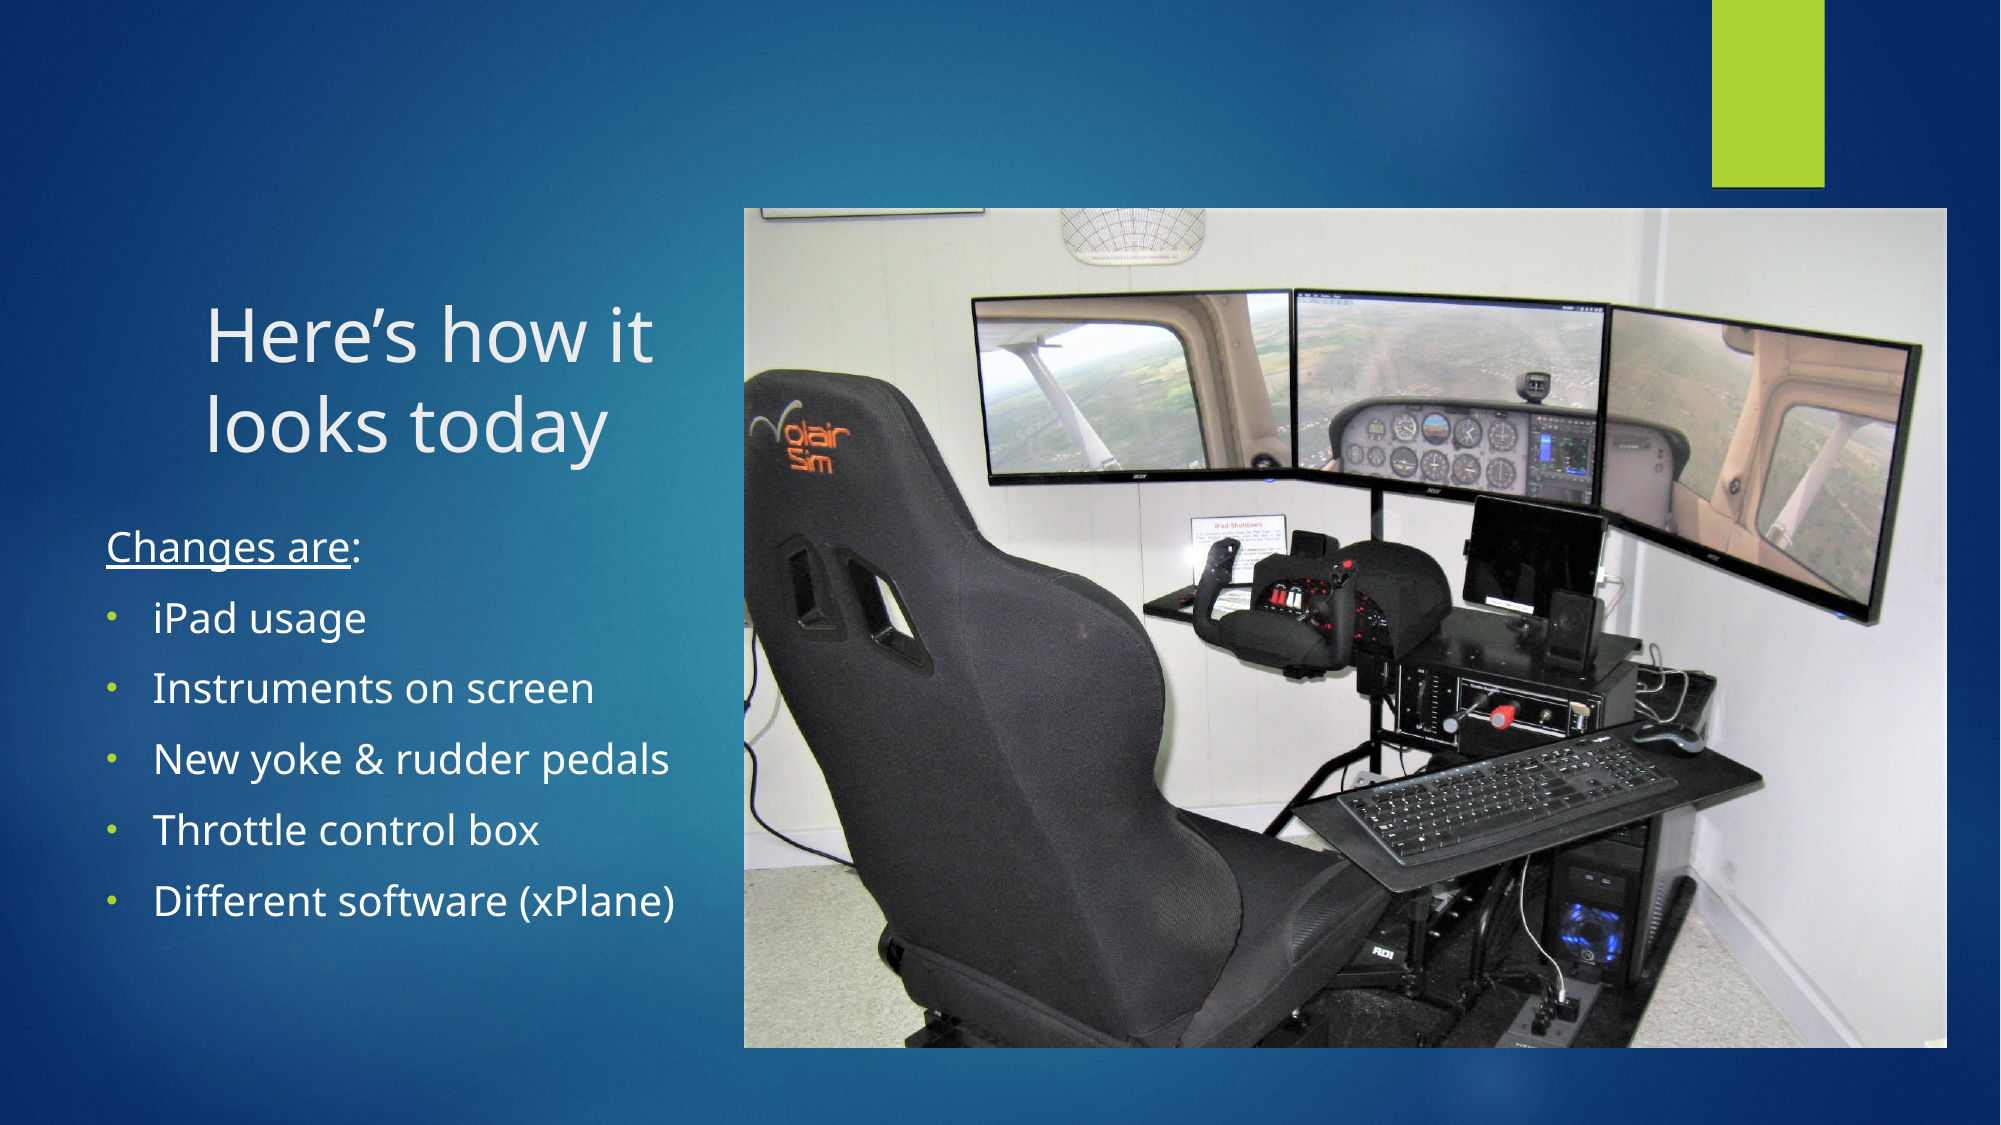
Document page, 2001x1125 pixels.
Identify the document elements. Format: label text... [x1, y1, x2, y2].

text_box Changes are: iPad usage Instruments on screen New yoke & rudder pedals Throttle control box Different software (xPlane) [91, 513, 748, 989]
text_box Here’s how it looks today [189, 237, 744, 475]
picture [0, 0, 2001, 1125]
